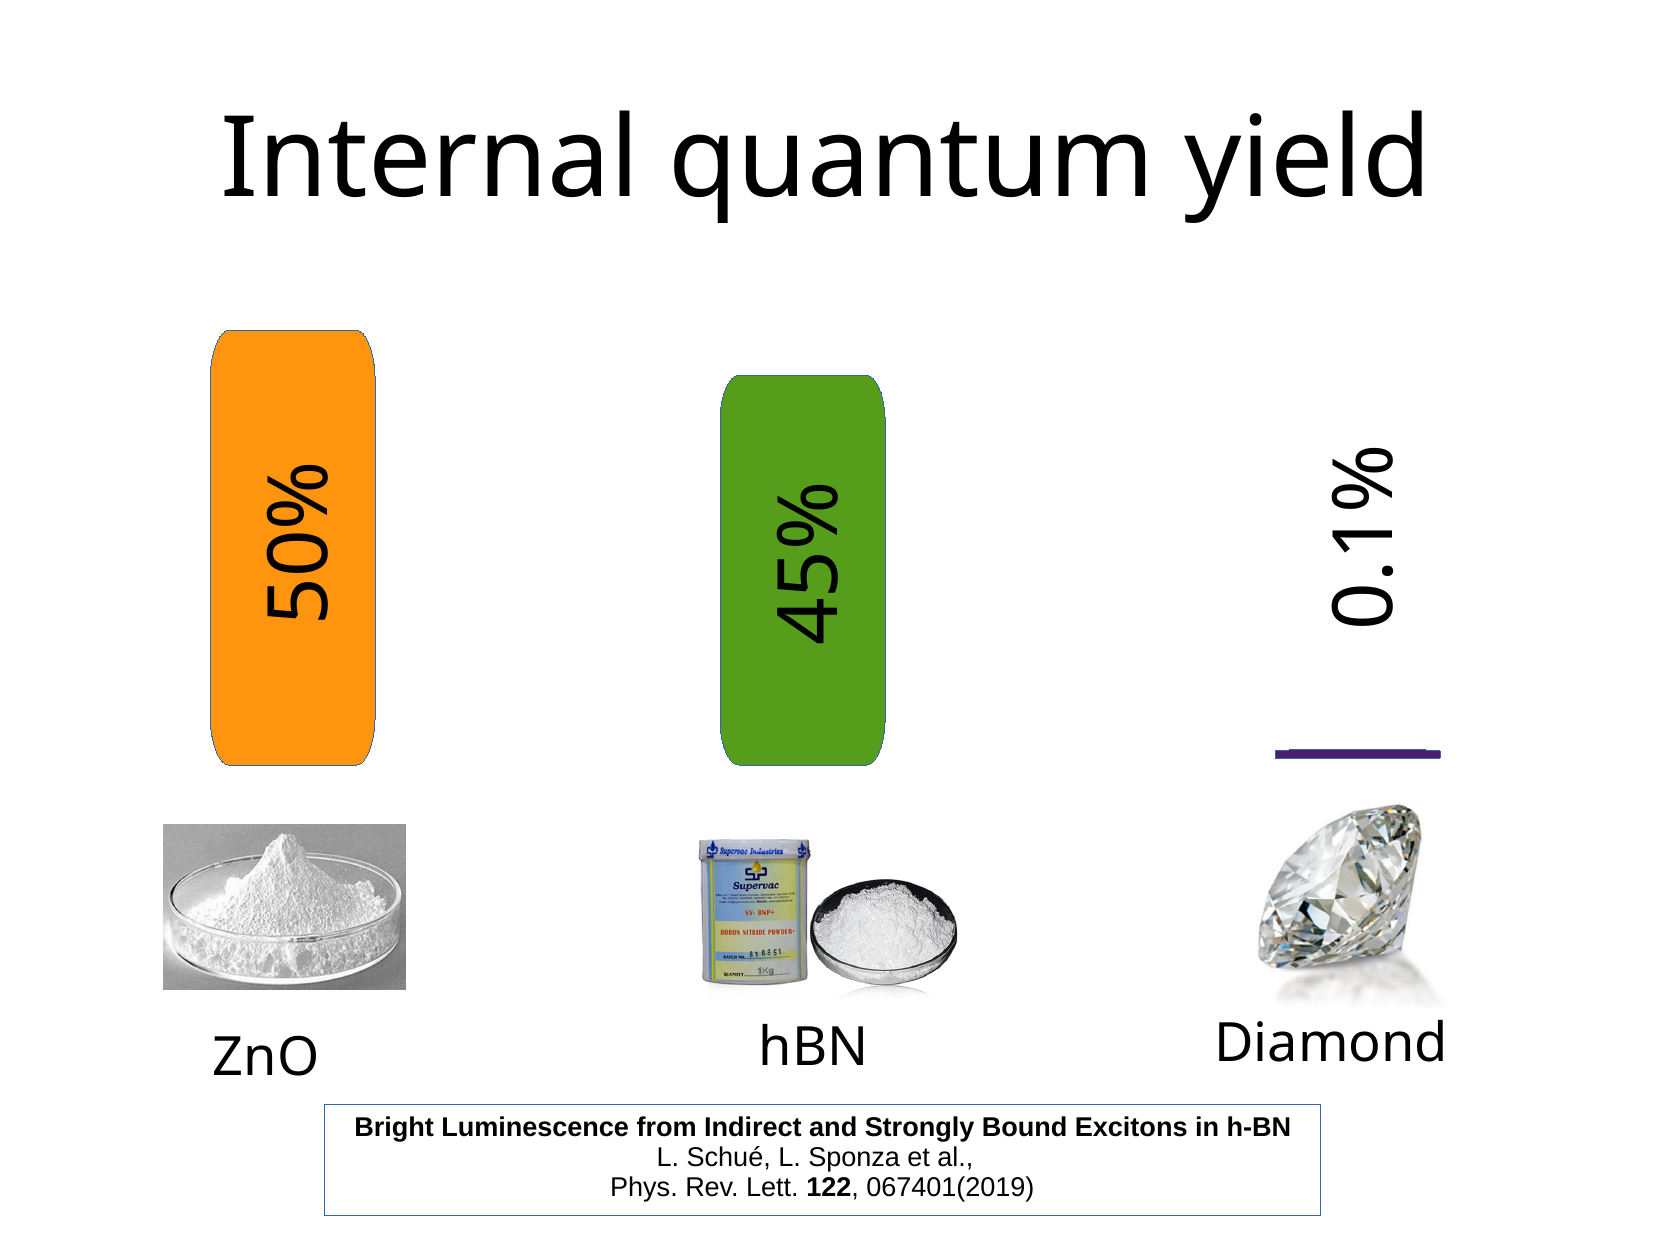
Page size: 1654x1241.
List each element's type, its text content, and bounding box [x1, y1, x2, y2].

text_box Diamond [1192, 975, 1471, 1107]
picture [694, 784, 961, 1051]
text_box [720, 375, 886, 766]
text_box 45% [750, 431, 862, 696]
text_box Bright Luminescence from Indirect and Strongly Bound Excitons in h-BN L. Schué, L. Sponza et al., Phys. Rev. Lett. 122, 067401(2019) [324, 1104, 1321, 1216]
title Internal quantum yield [82, 49, 1571, 257]
picture [1097, 749, 1591, 1028]
picture [163, 824, 406, 990]
text_box 0.1% [1305, 405, 1417, 669]
text_box hBN [727, 978, 901, 1104]
text_box ZnO [180, 989, 353, 1121]
text_box 50% [240, 411, 352, 676]
text_box [1275, 749, 1441, 759]
text_box [210, 330, 376, 766]
